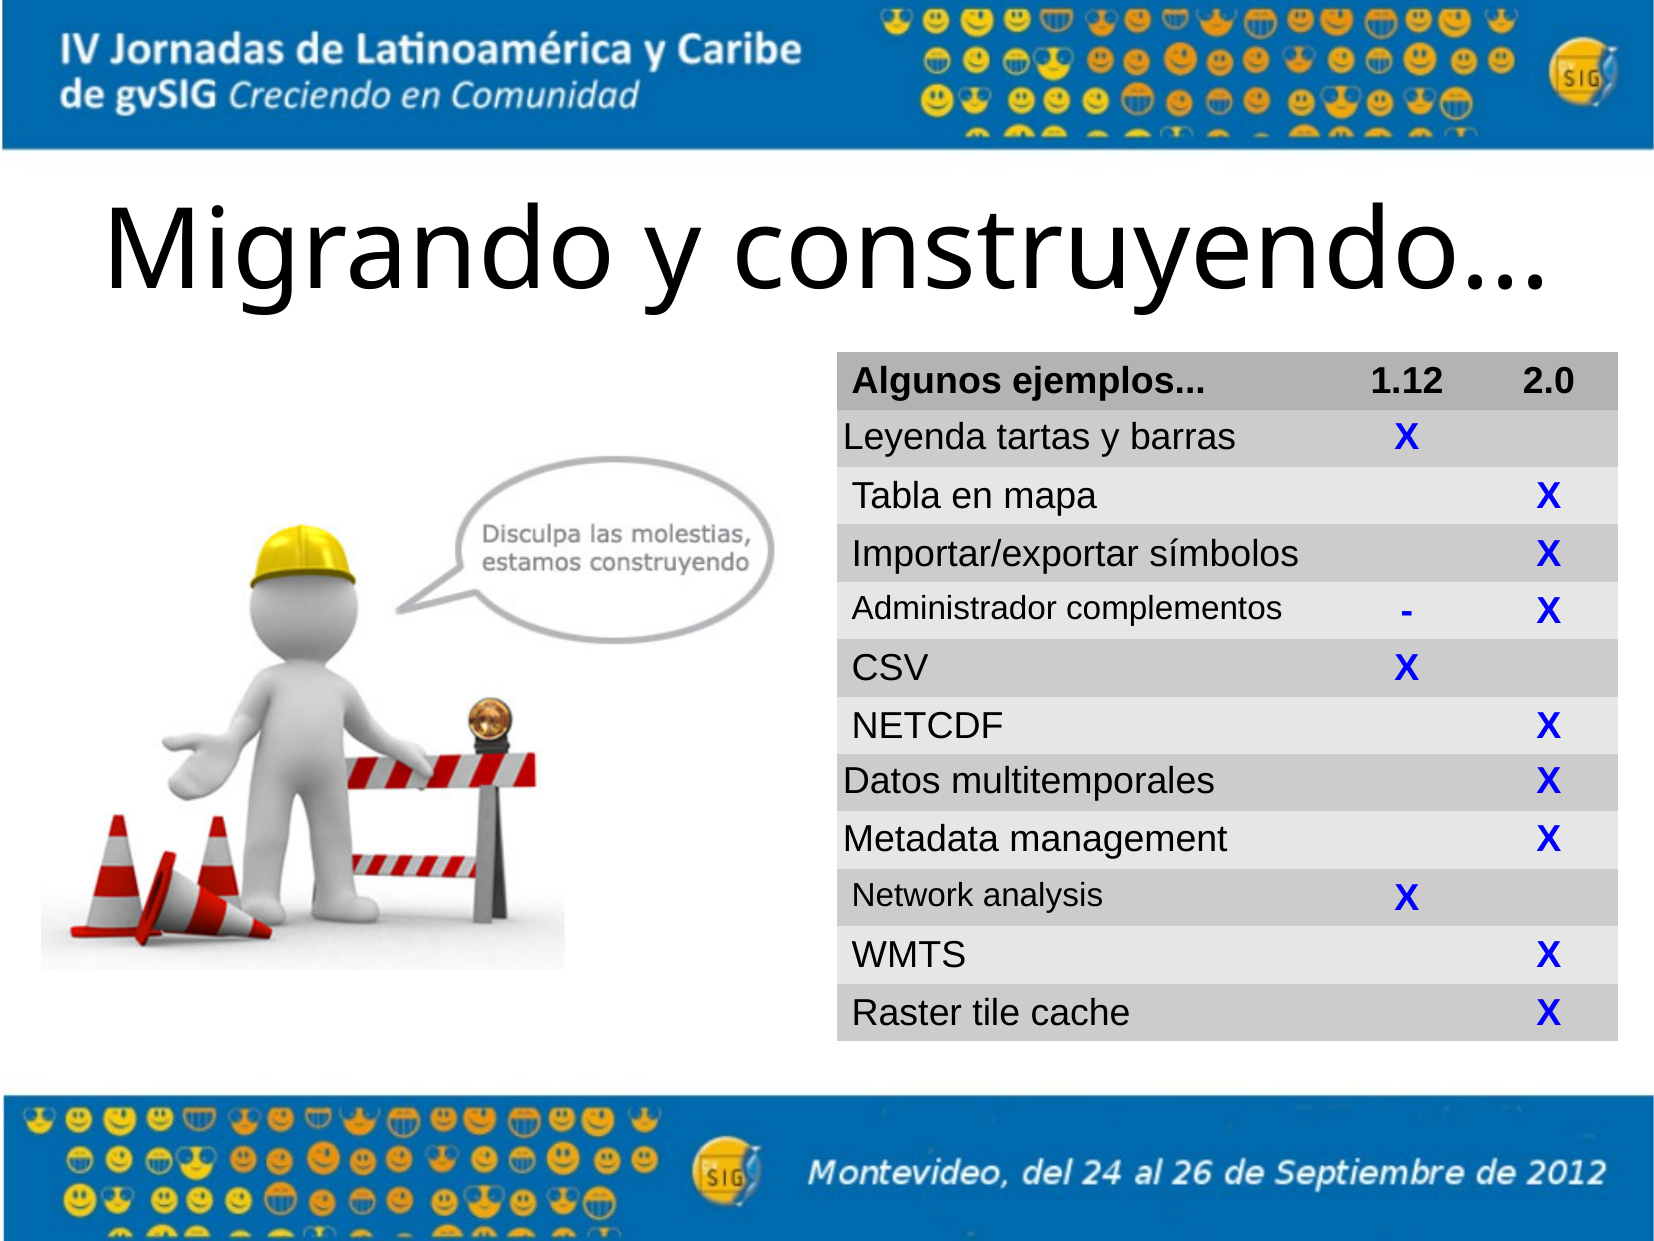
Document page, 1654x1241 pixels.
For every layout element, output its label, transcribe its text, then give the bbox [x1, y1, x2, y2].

table_cell [1334, 697, 1479, 754]
table_cell Administrador complementos [837, 582, 1334, 639]
title Migrando y construyendo... [58, 141, 1595, 349]
table_cell WMTS [837, 926, 1334, 984]
table_cell - [1334, 582, 1479, 639]
table_cell [1479, 639, 1618, 697]
table_cell X [1479, 524, 1618, 582]
table_header 1.12 [1334, 352, 1479, 410]
table_cell [1334, 984, 1479, 1041]
table_cell [1479, 410, 1618, 467]
table_cell [1479, 869, 1618, 926]
table_cell Raster tile cache [837, 984, 1334, 1041]
table_cell X [1334, 869, 1479, 926]
table_cell Network analysis [837, 869, 1334, 926]
table_cell X [1479, 467, 1618, 524]
table_header 2.0 [1479, 352, 1618, 410]
table_cell X [1479, 926, 1618, 984]
table_cell [1334, 926, 1479, 984]
table_header Algunos ejemplos... [837, 352, 1334, 410]
table_cell Importar/exportar símbolos [837, 524, 1334, 582]
table_cell [1334, 811, 1479, 869]
table_cell X [1479, 754, 1618, 811]
table_cell NETCDF [837, 697, 1334, 754]
table_cell [1334, 754, 1479, 811]
table_cell Metadata management [837, 811, 1334, 869]
table_cell X [1479, 811, 1618, 869]
table_cell X [1334, 639, 1479, 697]
table_cell [1334, 524, 1479, 582]
table_cell X [1479, 984, 1618, 1041]
table_cell CSV [837, 639, 1334, 697]
table_cell Tabla en mapa [837, 467, 1334, 524]
picture [1, 0, 1654, 1241]
table_cell Leyenda tartas y barras [837, 410, 1334, 467]
table_cell [1334, 467, 1479, 524]
table_cell X [1479, 697, 1618, 754]
table_cell X [1479, 582, 1618, 639]
table_cell Datos multitemporales [837, 754, 1334, 811]
table_cell X [1334, 410, 1479, 467]
